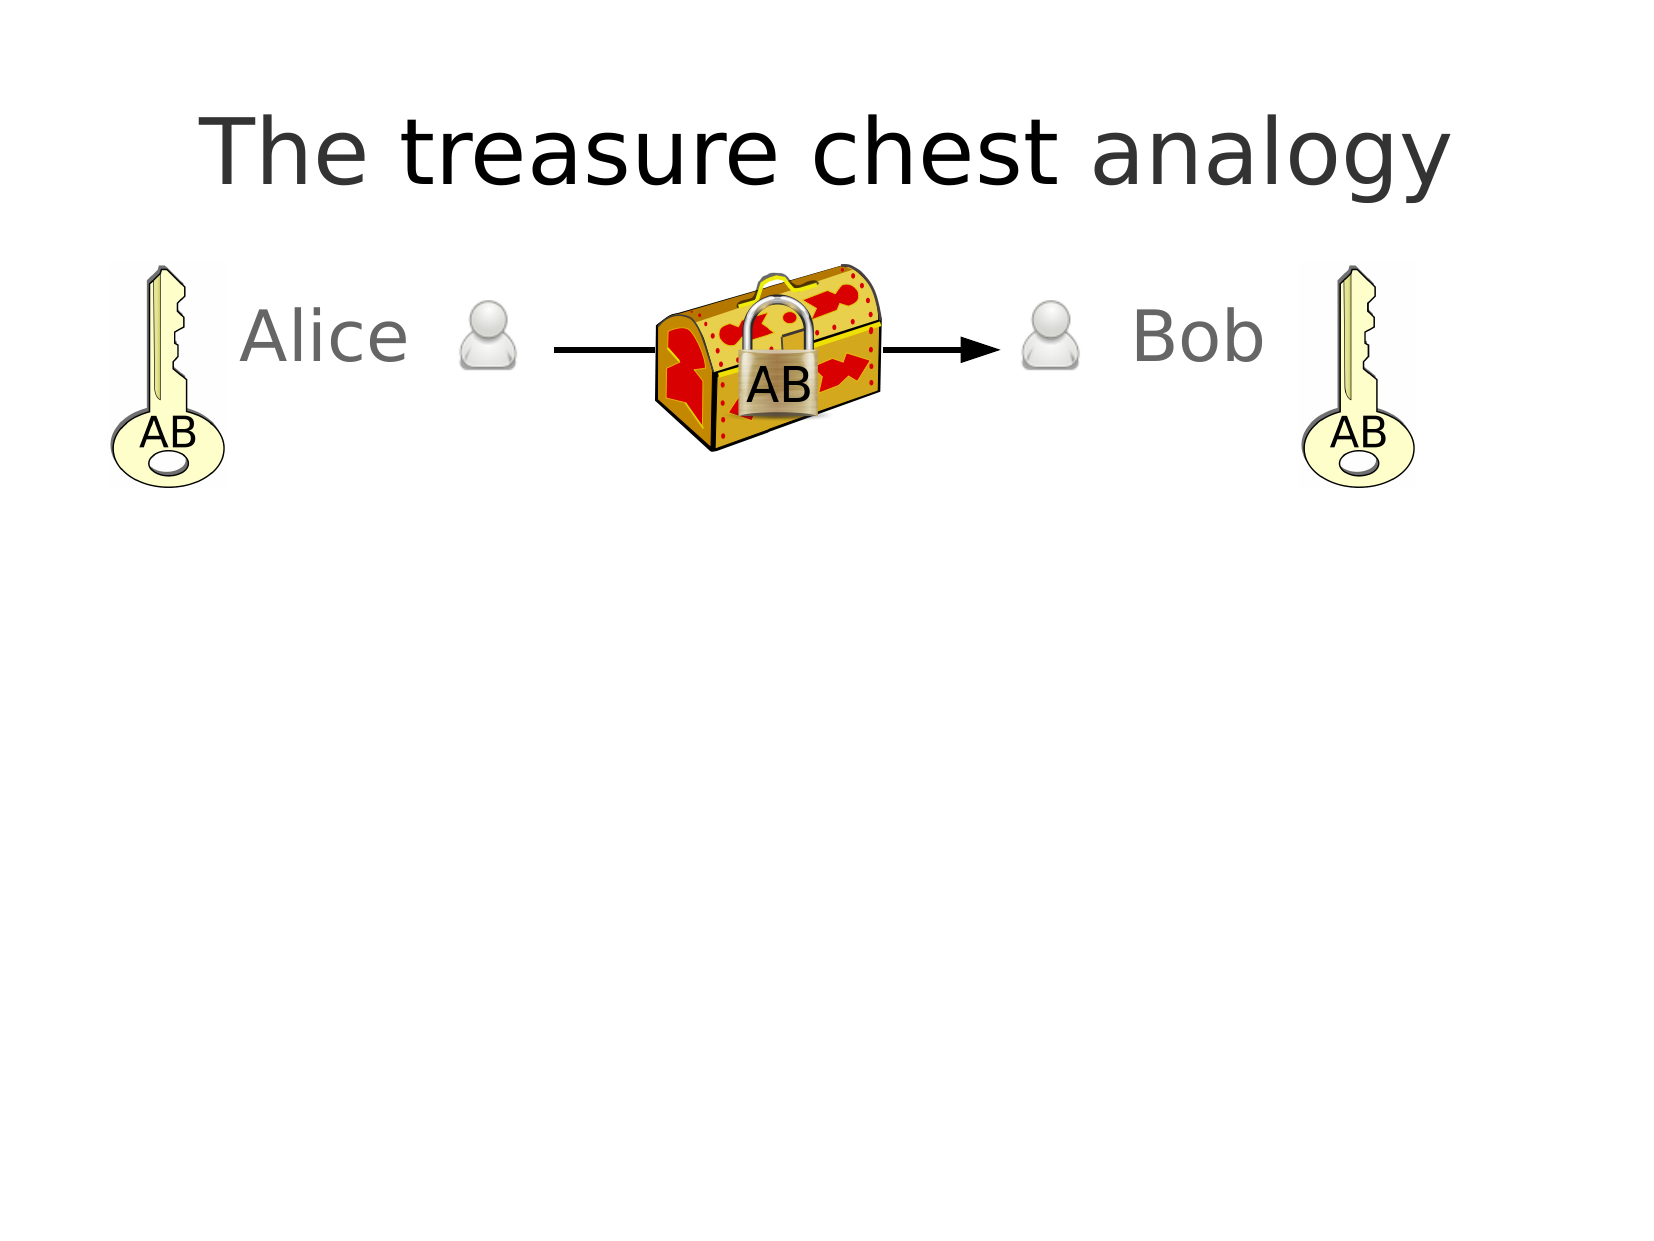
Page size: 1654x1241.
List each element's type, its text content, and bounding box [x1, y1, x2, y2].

picture [655, 264, 883, 452]
text_box Bob [1115, 288, 1298, 386]
picture [450, 299, 525, 375]
title The treasure chest analogy [82, 49, 1571, 257]
picture [107, 262, 226, 488]
picture [1298, 262, 1416, 488]
picture [1012, 299, 1088, 375]
text_box Alice [226, 288, 426, 386]
